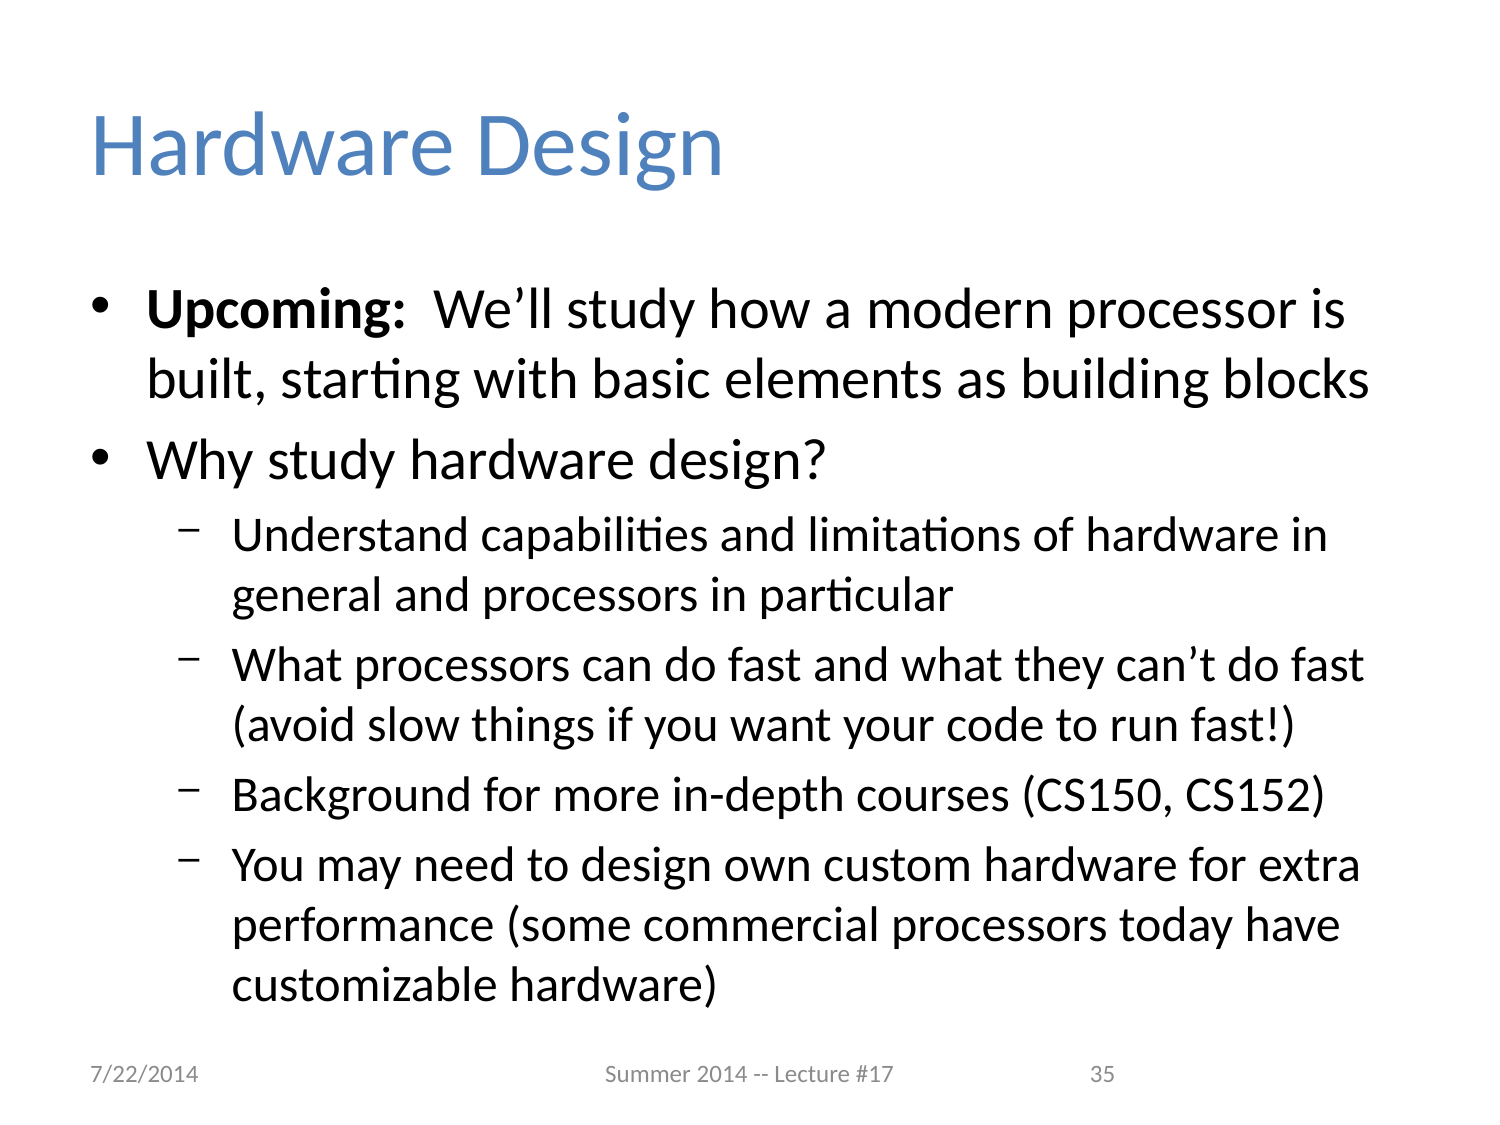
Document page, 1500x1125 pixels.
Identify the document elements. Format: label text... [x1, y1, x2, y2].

slide_number 7/22/2014 [75, 1042, 425, 1103]
slide_number <number> [1074, 1042, 1425, 1103]
title Hardware Design [75, 45, 1425, 233]
list Upcoming: We’ll study how a modern processor is built, starting with basic elements as building blocks Why study hardware design? Understand capabilities and limitations of hardware in general and processors in particular What processors can do fast and what they can’t do fast (avoid slow things if you want your code to run fast!) Background for more in-depth courses (CS150, CS152) You may need to design own custom hardware for extra performance (some commercial processors today have customizable hardware) [75, 262, 1462, 1073]
footer Summer 2014 -- Lecture #17 [512, 1042, 988, 1103]
